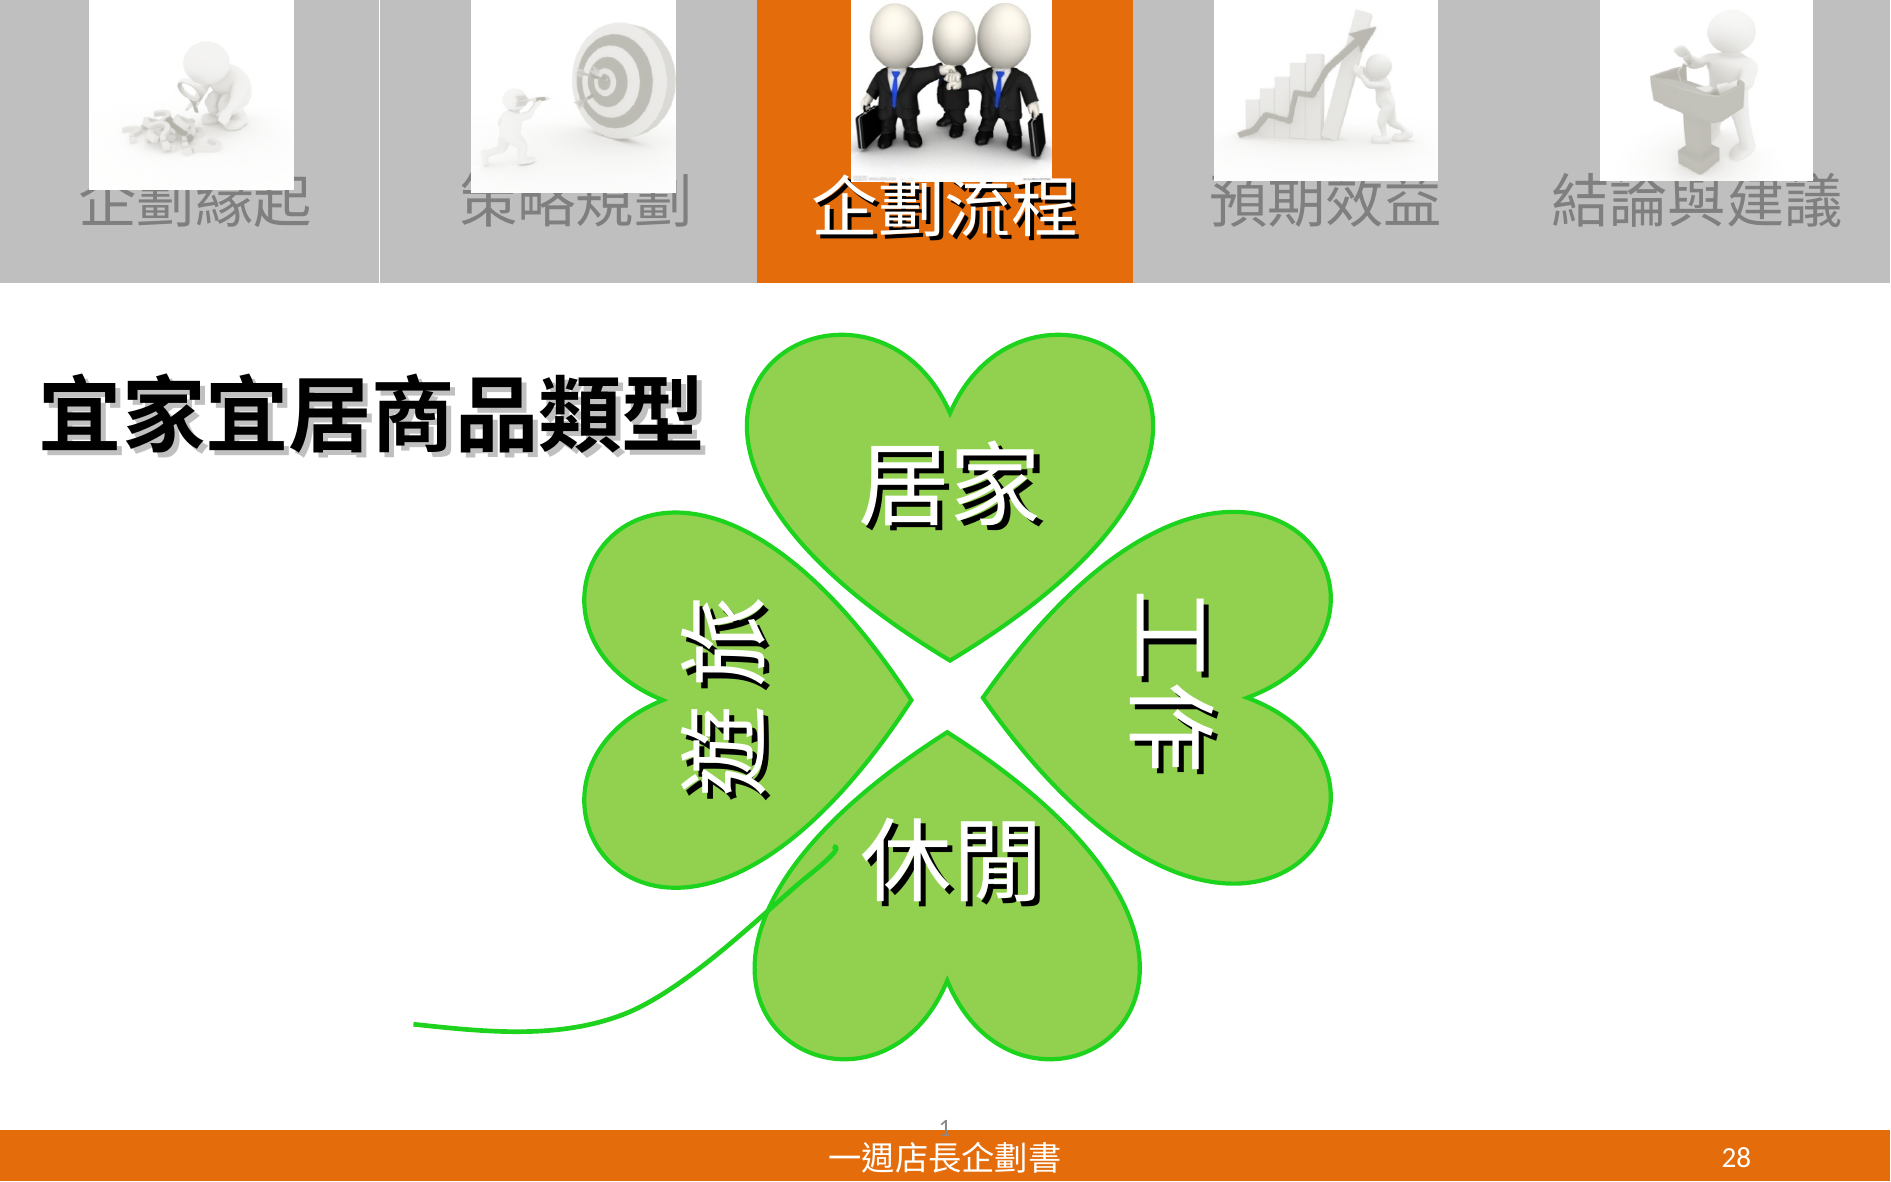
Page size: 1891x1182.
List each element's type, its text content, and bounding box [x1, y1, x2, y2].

text_box 結論與建議 [1523, 157, 1871, 243]
text_box 策略規劃 [417, 157, 735, 243]
text_box [861, 732, 1034, 795]
text_box 一週店長企劃書 [0, 1130, 1706, 1181]
text_box 旅遊 [703, 648, 715, 666]
text_box 1 [645, 1094, 1245, 1158]
text_box 居家 [782, 334, 1154, 661]
picture [1600, 0, 1813, 181]
text_box 企劃緣起 [42, 157, 348, 243]
text_box 休閒 [811, 795, 1093, 922]
text_box 宜家宜居商品類型 [23, 354, 812, 648]
picture [471, 0, 676, 193]
picture [851, 0, 1052, 182]
text_box 旅遊 [584, 578, 912, 888]
text_box [770, 844, 811, 905]
text_box 預期效益 [1179, 157, 1473, 243]
picture [1214, 0, 1438, 181]
text_box 28 [1706, 1130, 1891, 1182]
text_box [380, 0, 1890, 283]
text_box [0, 0, 379, 283]
text_box [754, 856, 1140, 1060]
text_box 工作 [982, 511, 1331, 884]
picture [89, 0, 294, 190]
text_box 企劃流程 [781, 157, 1110, 253]
